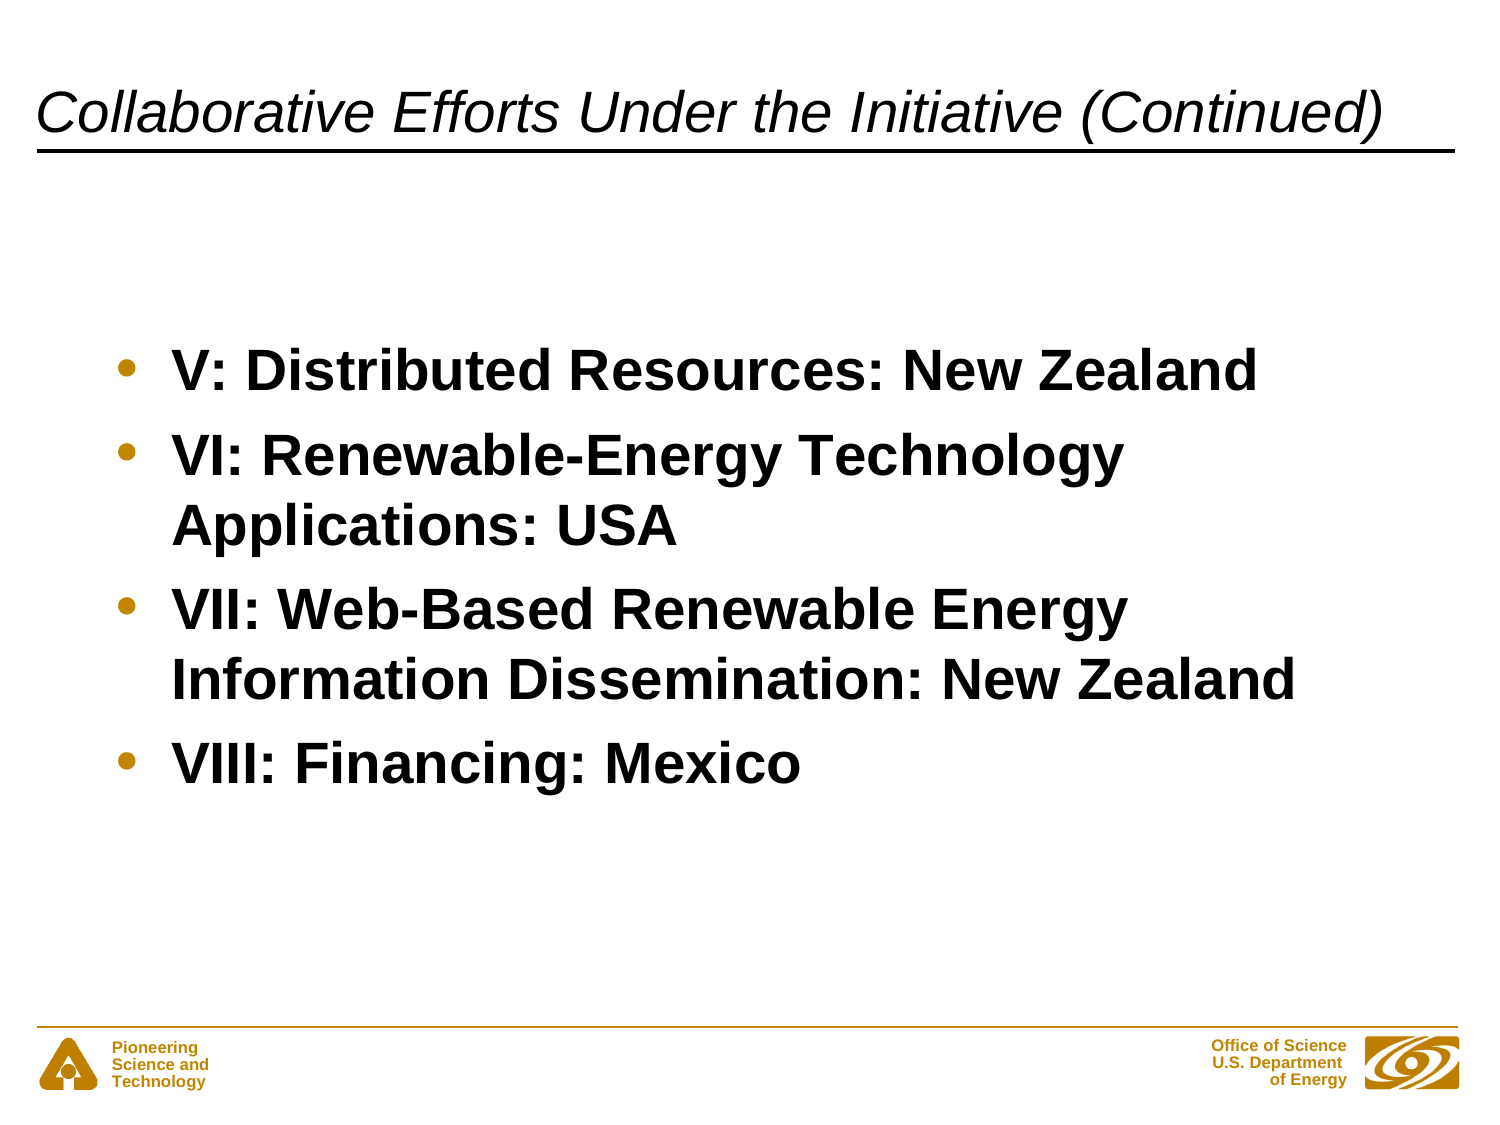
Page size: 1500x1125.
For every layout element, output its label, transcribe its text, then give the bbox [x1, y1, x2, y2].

title Collaborative Efforts Under the Initiative (Continued) [21, 82, 1459, 154]
picture [1362, 1032, 1463, 1093]
list V: Distributed Resources: New Zealand VI: Renewable-Energy Technology Applications: USA VII: Web-Based Renewable Energy Information Dissemination: New Zealand VIII: Financing: Mexico [99, 324, 1326, 810]
picture [35, 1034, 101, 1094]
